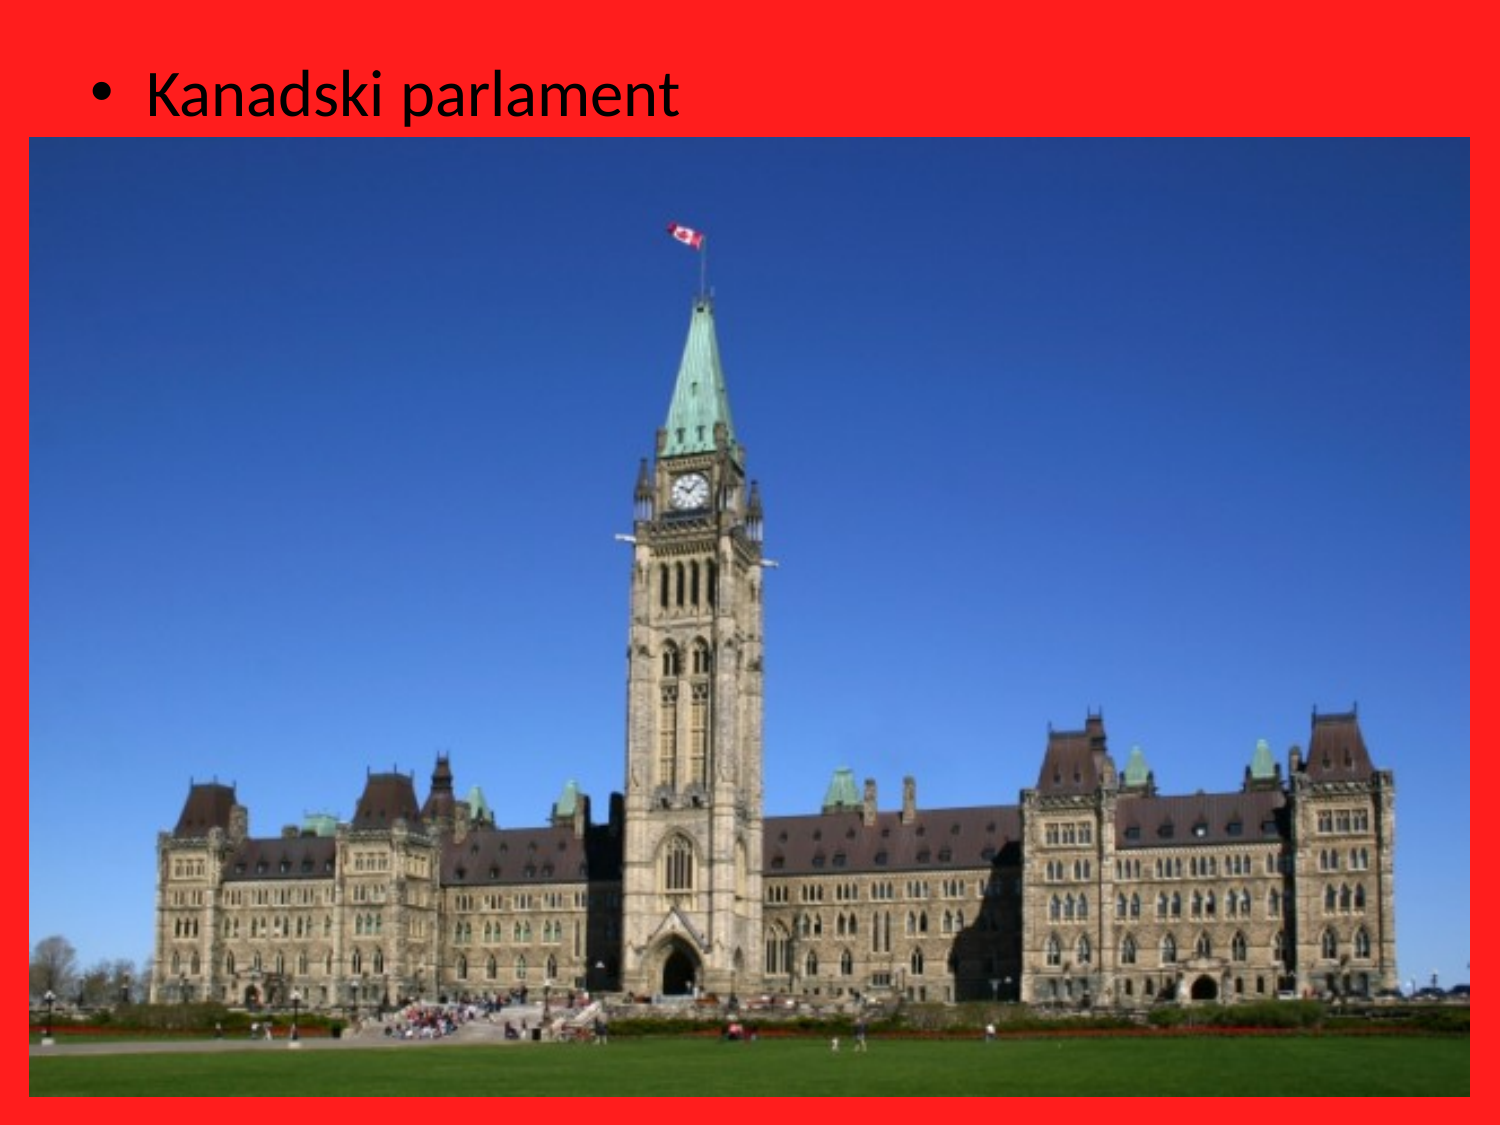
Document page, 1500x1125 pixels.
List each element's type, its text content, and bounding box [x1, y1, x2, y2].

list Kanadski parlament [75, 42, 1425, 137]
picture [29, 137, 1470, 1097]
